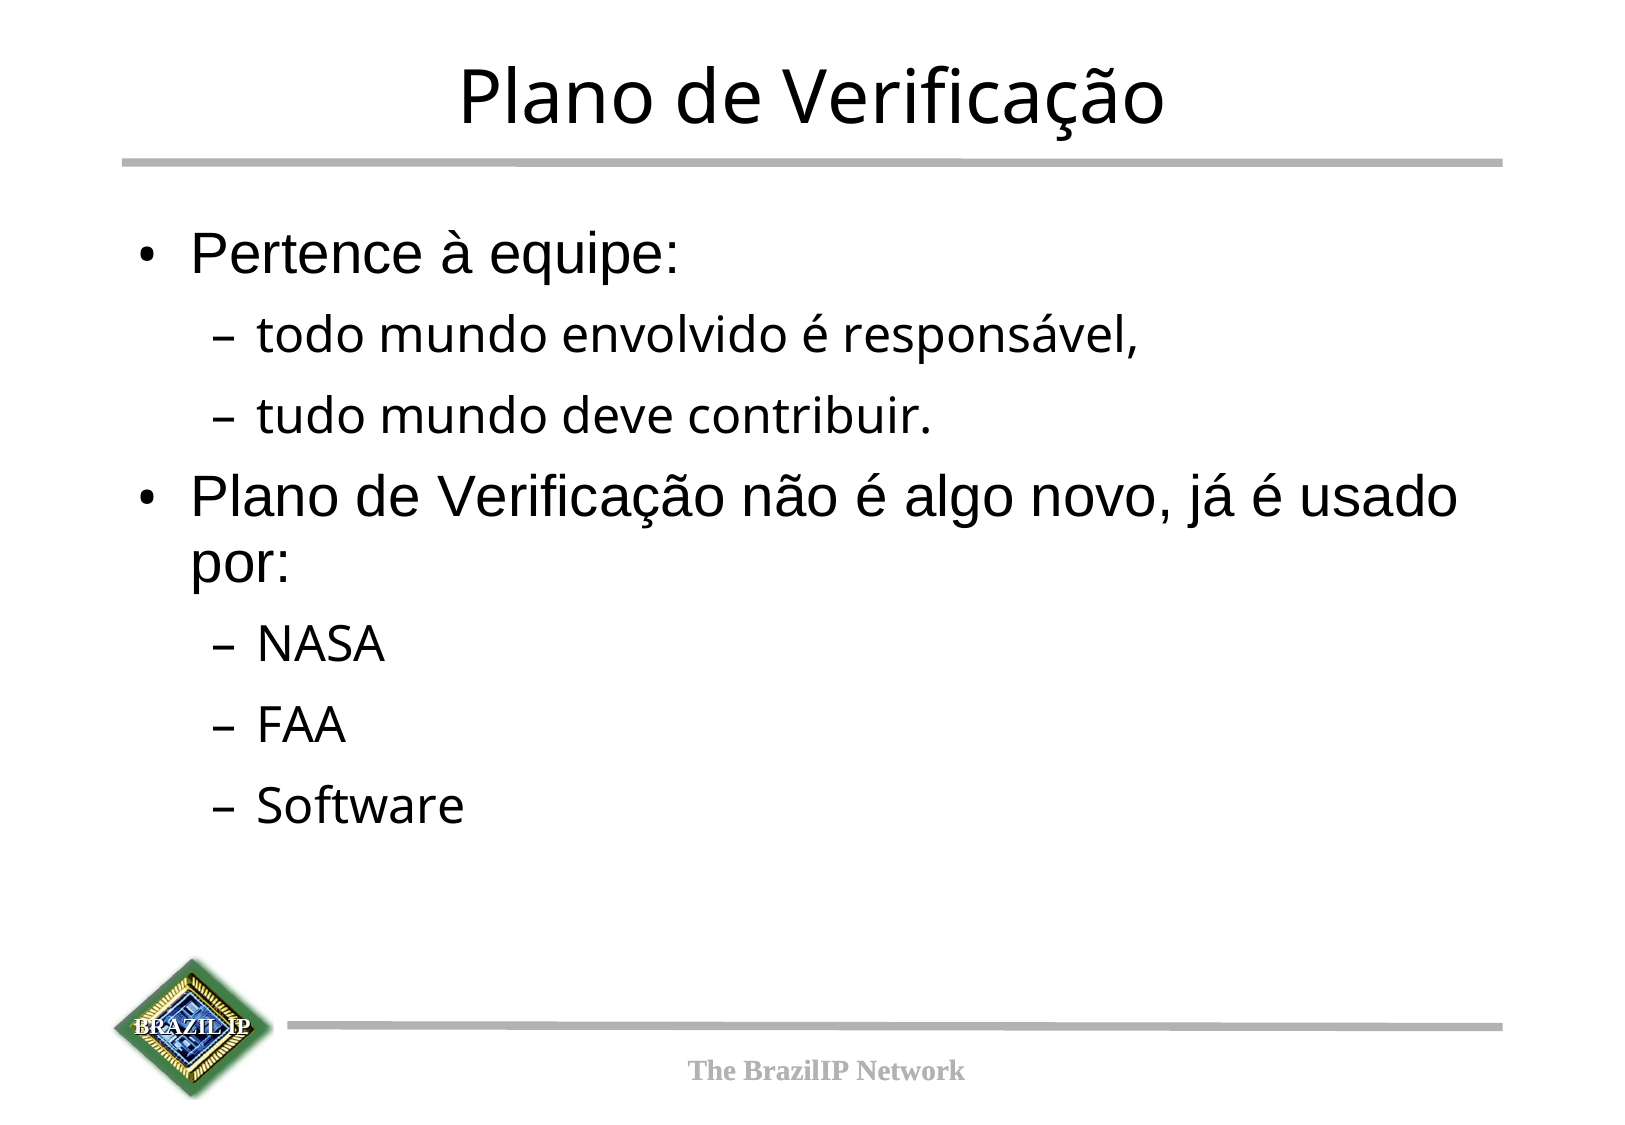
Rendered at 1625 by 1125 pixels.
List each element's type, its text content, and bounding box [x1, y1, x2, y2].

picture [108, 953, 274, 1100]
list Pertence à equipe: todo mundo envolvido é responsável, tudo mundo deve contribuir. Plano de Verificação não é algo novo, já é usado por: NASA FAA Software [121, 212, 1488, 943]
title Plano de Verificação [121, 41, 1503, 147]
